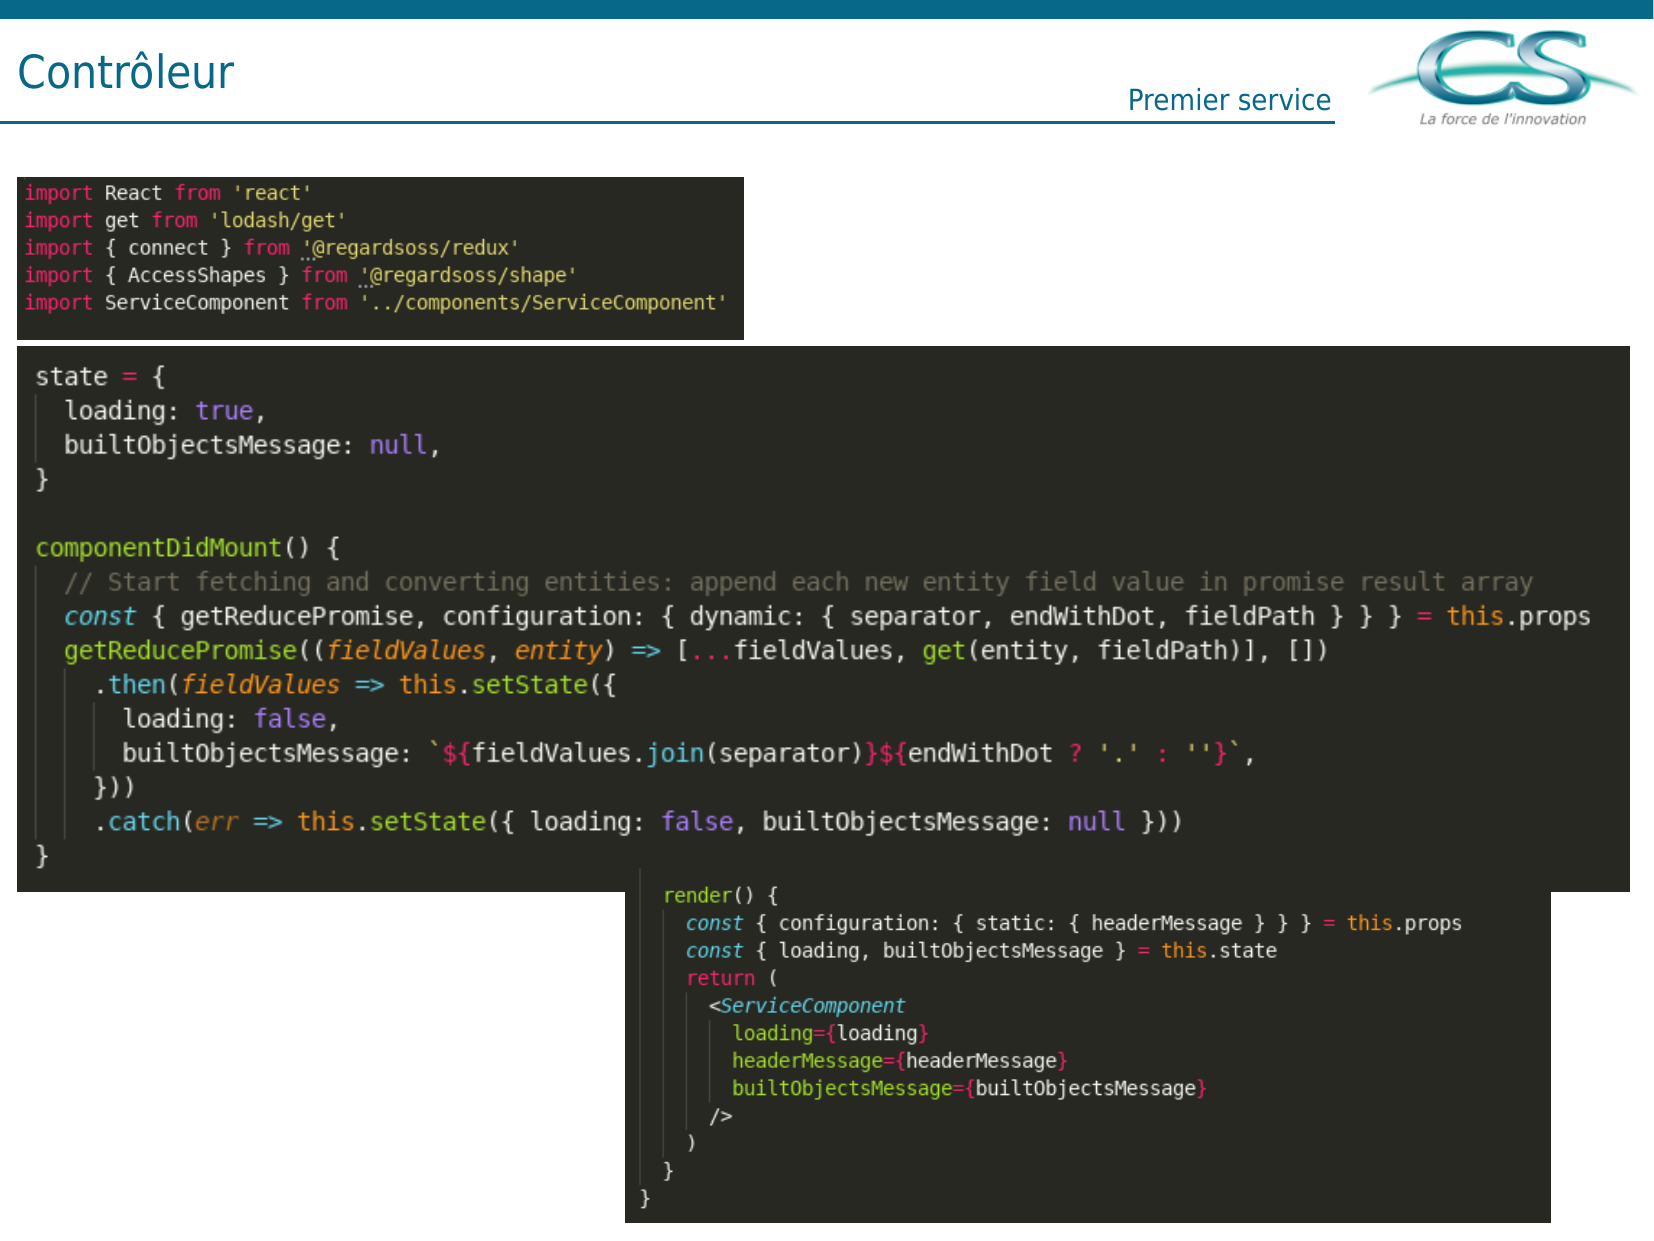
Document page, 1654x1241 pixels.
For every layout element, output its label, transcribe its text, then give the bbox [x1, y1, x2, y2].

text_box Premier service [1116, 71, 1359, 164]
picture [17, 177, 744, 340]
picture [1368, 28, 1642, 128]
picture [17, 346, 1630, 1223]
title Contrôleur [17, 46, 1368, 106]
